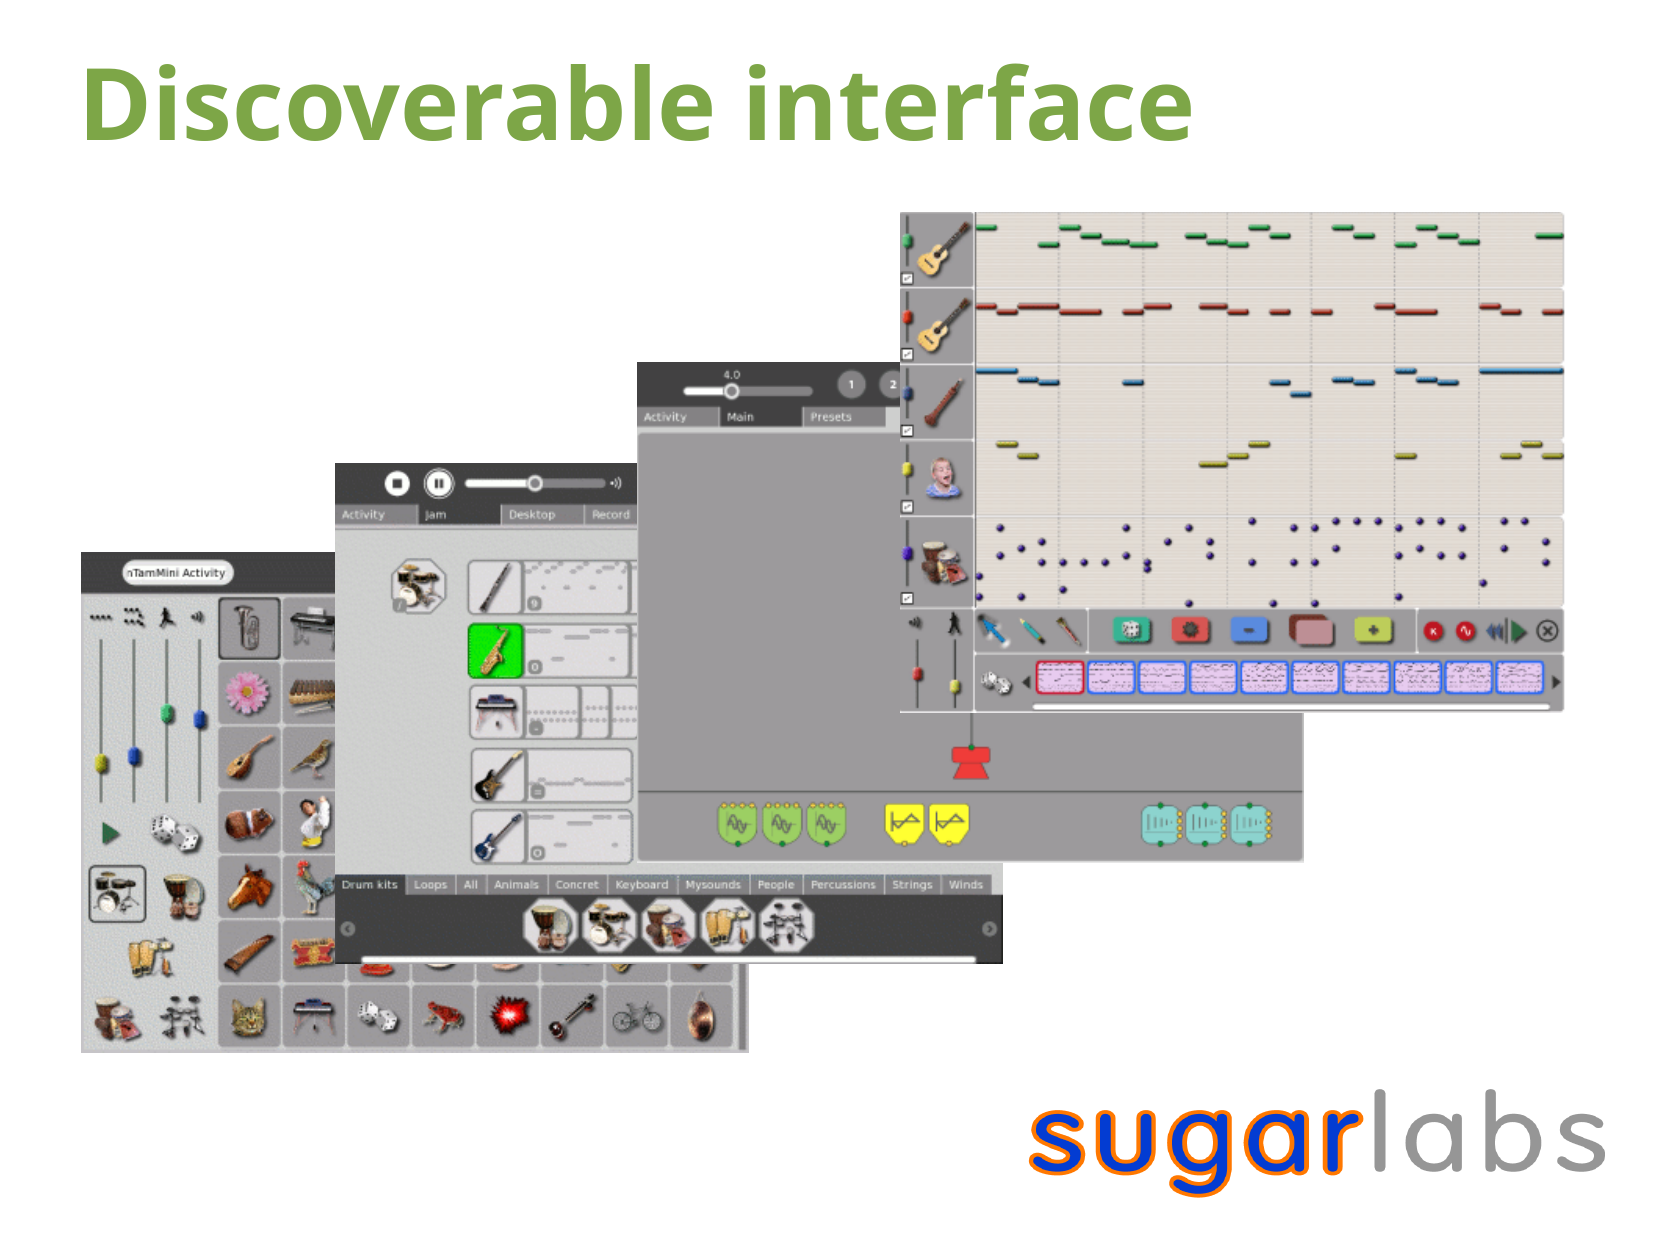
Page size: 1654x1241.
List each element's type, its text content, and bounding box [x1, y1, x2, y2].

title Discoverable interface [78, 43, 1567, 160]
picture [978, 1044, 1654, 1241]
picture [81, 212, 1566, 1053]
